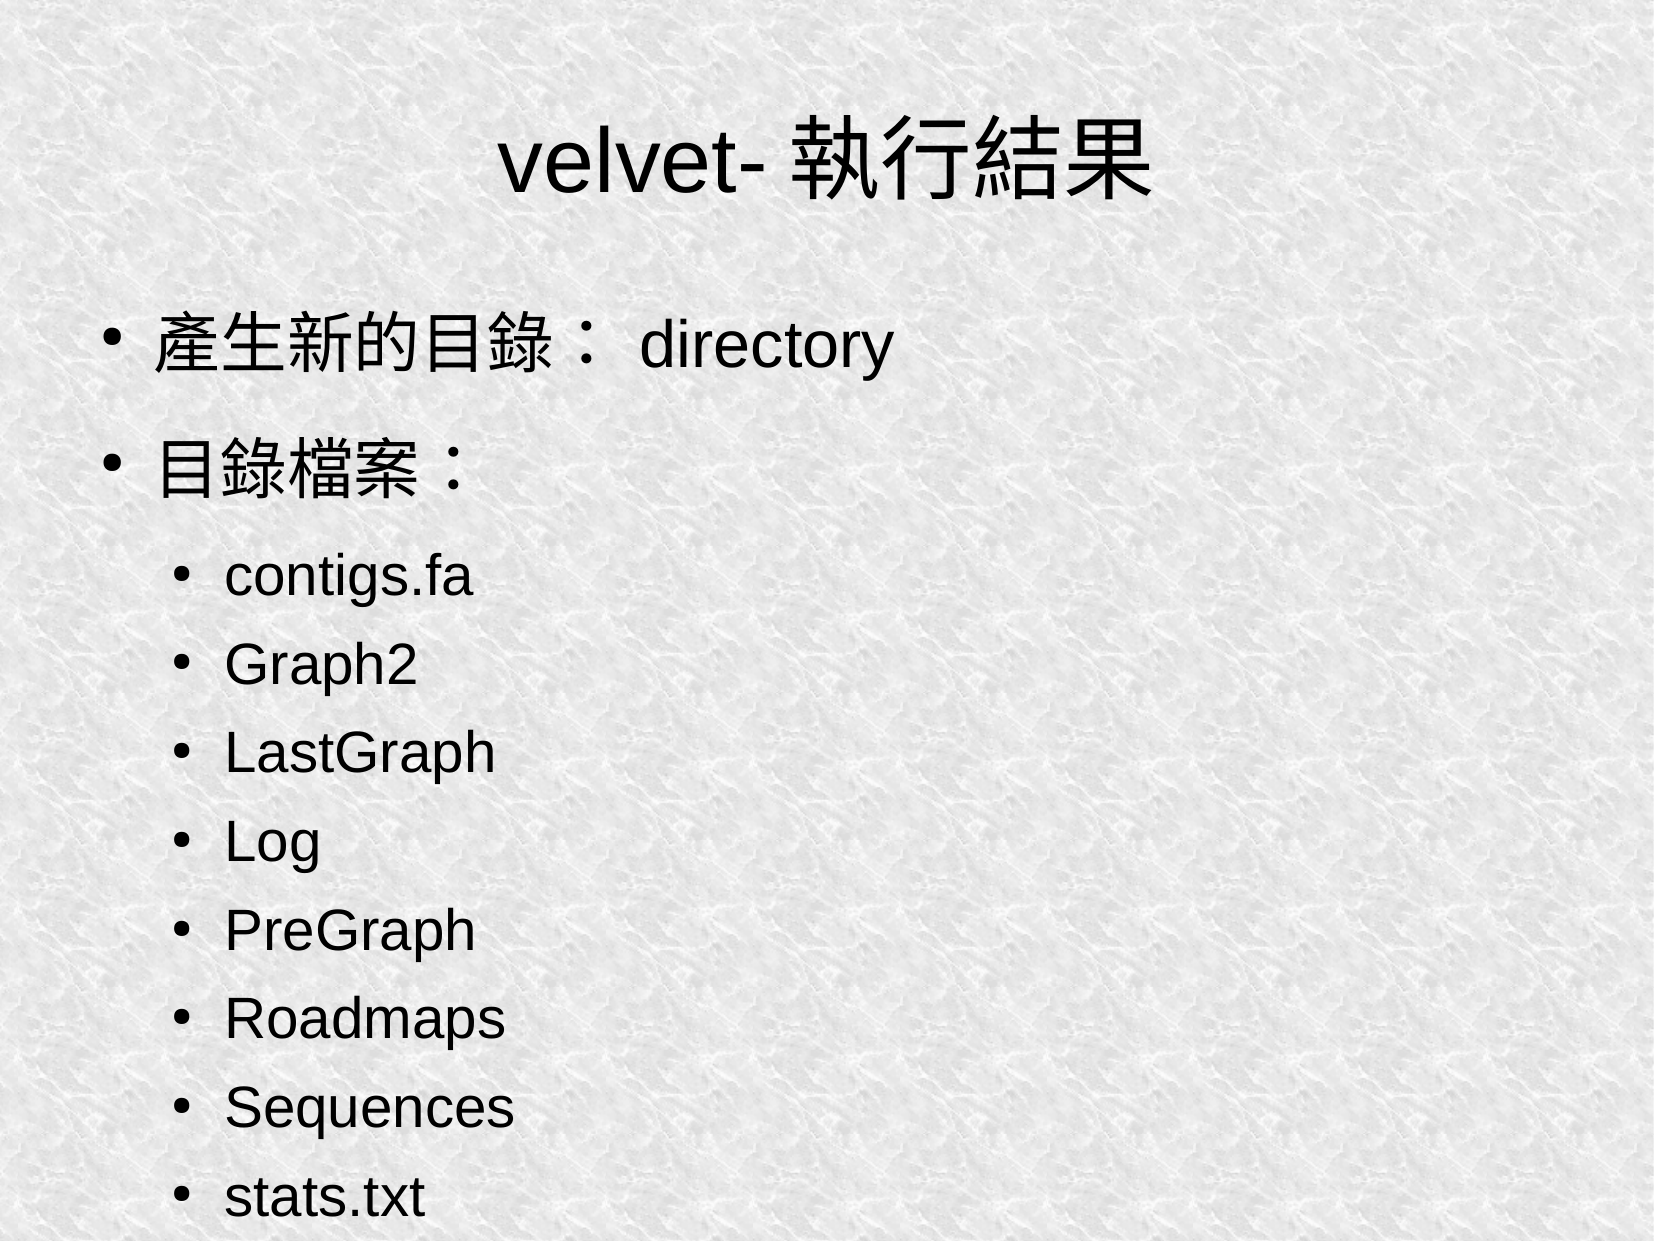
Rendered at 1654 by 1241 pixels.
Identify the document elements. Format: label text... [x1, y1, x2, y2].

title velvet-執行結果 [82, 56, 1571, 250]
picture [0, 0, 1654, 1241]
list 產生新的目錄：directory 目錄檔案： contigs.fa Graph2 LastGraph Log PreGraph Roadmaps Sequences stats.txt [82, 290, 1571, 1194]
